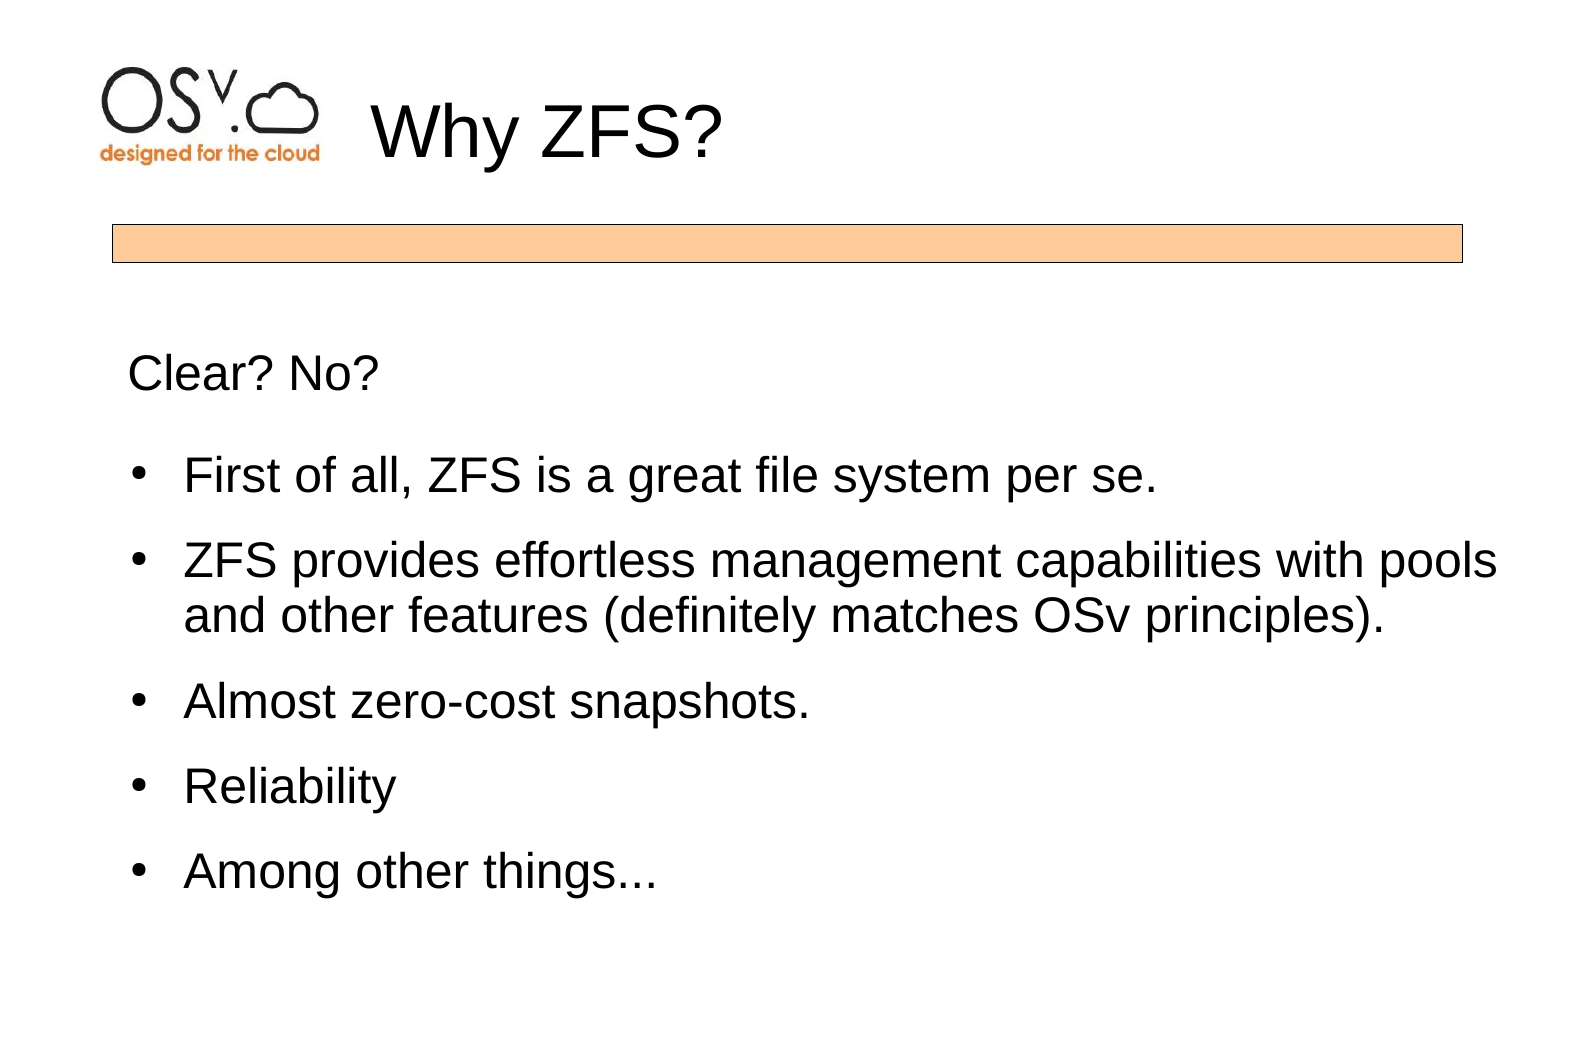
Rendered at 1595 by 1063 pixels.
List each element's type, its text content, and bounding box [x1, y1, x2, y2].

text_box [112, 224, 1463, 263]
picture [83, 37, 338, 186]
text_box Clear? No? [112, 337, 1088, 409]
title Why ZFS? [79, 49, 1515, 213]
list First of all, ZFS is a great file system per se. ZFS provides effortless management capabilities with pools and other features (definitely matches OSv principles). Almost zero-cost snapshots. Reliability Among other things... [112, 361, 1548, 1063]
